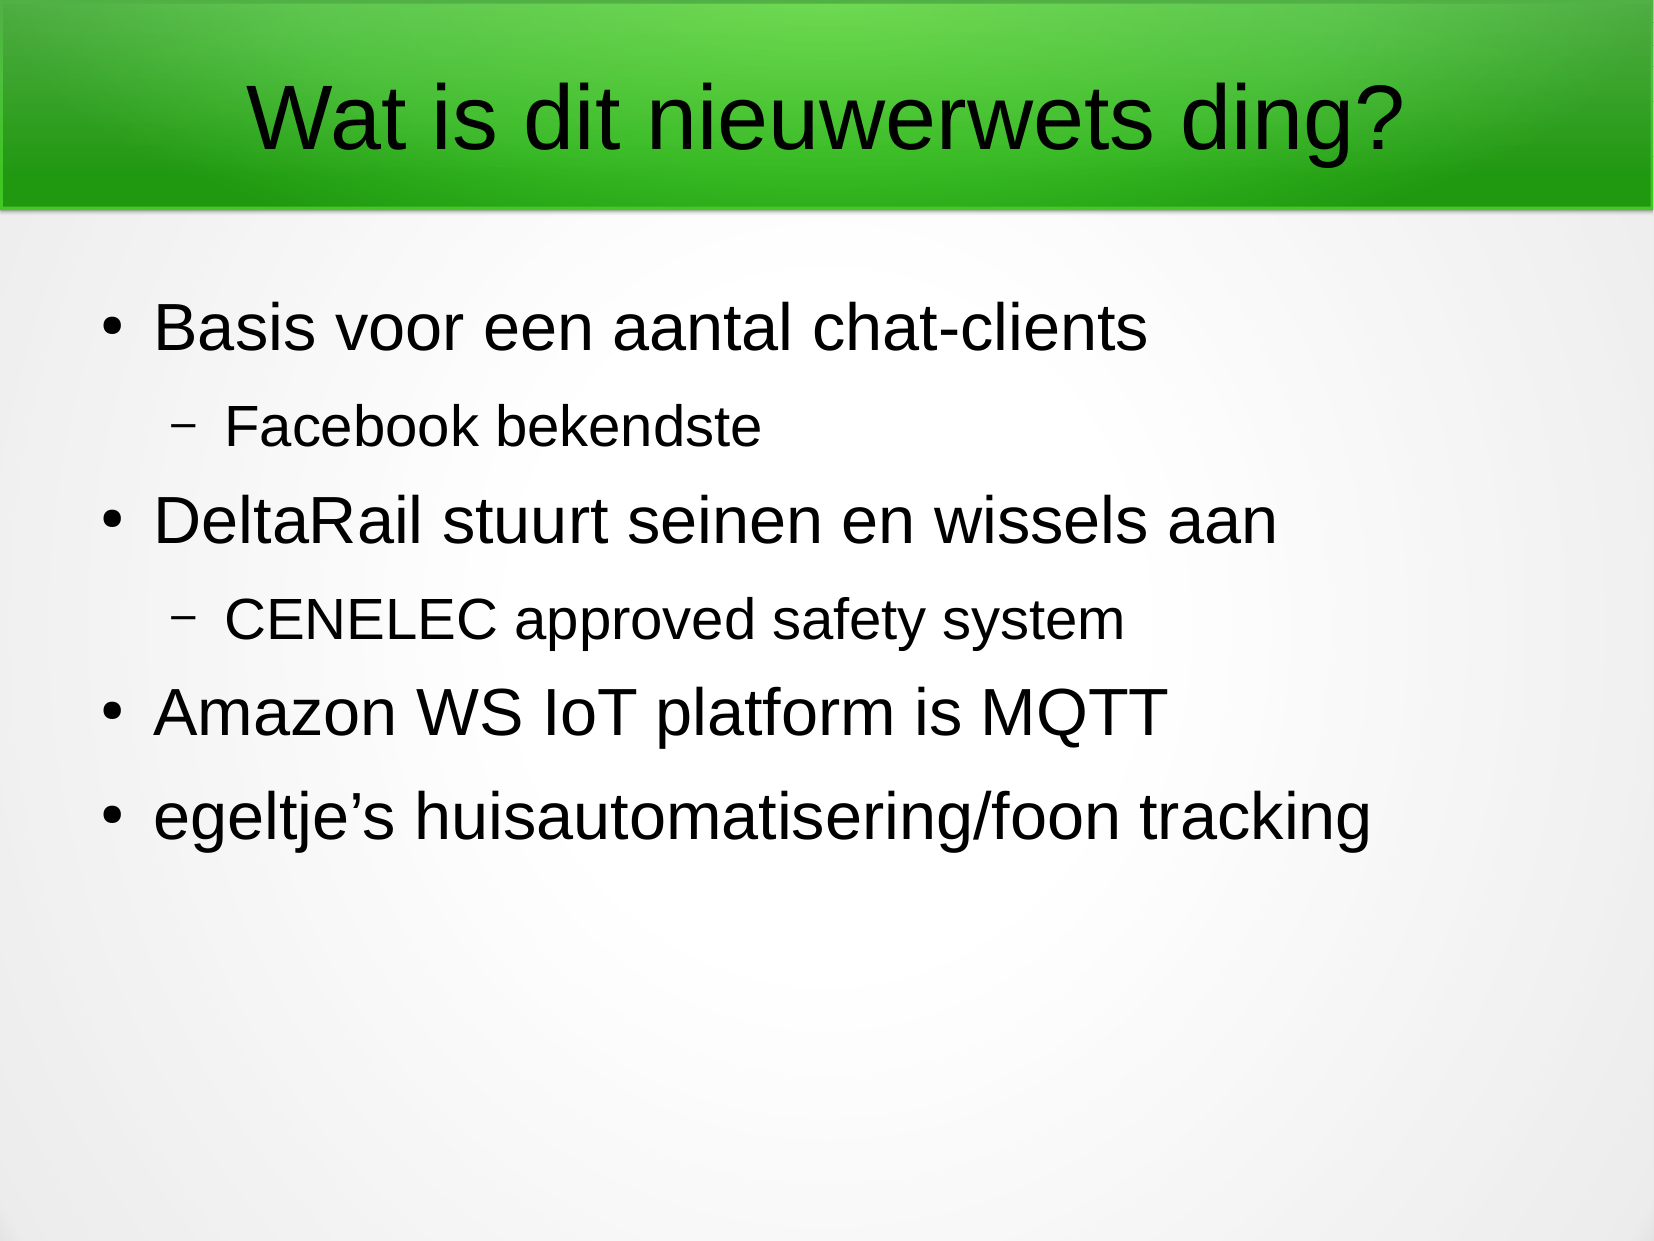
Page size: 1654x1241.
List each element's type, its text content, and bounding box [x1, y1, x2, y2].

list Basis voor een aantal chat-clients Facebook bekendste DeltaRail stuurt seinen en wissels aan CENELEC approved safety system Amazon WS IoT platform is MQTT egeltje’s huisautomatisering/foon tracking [82, 290, 1571, 1010]
title Wat is dit nieuwerwets ding? [82, 47, 1571, 189]
